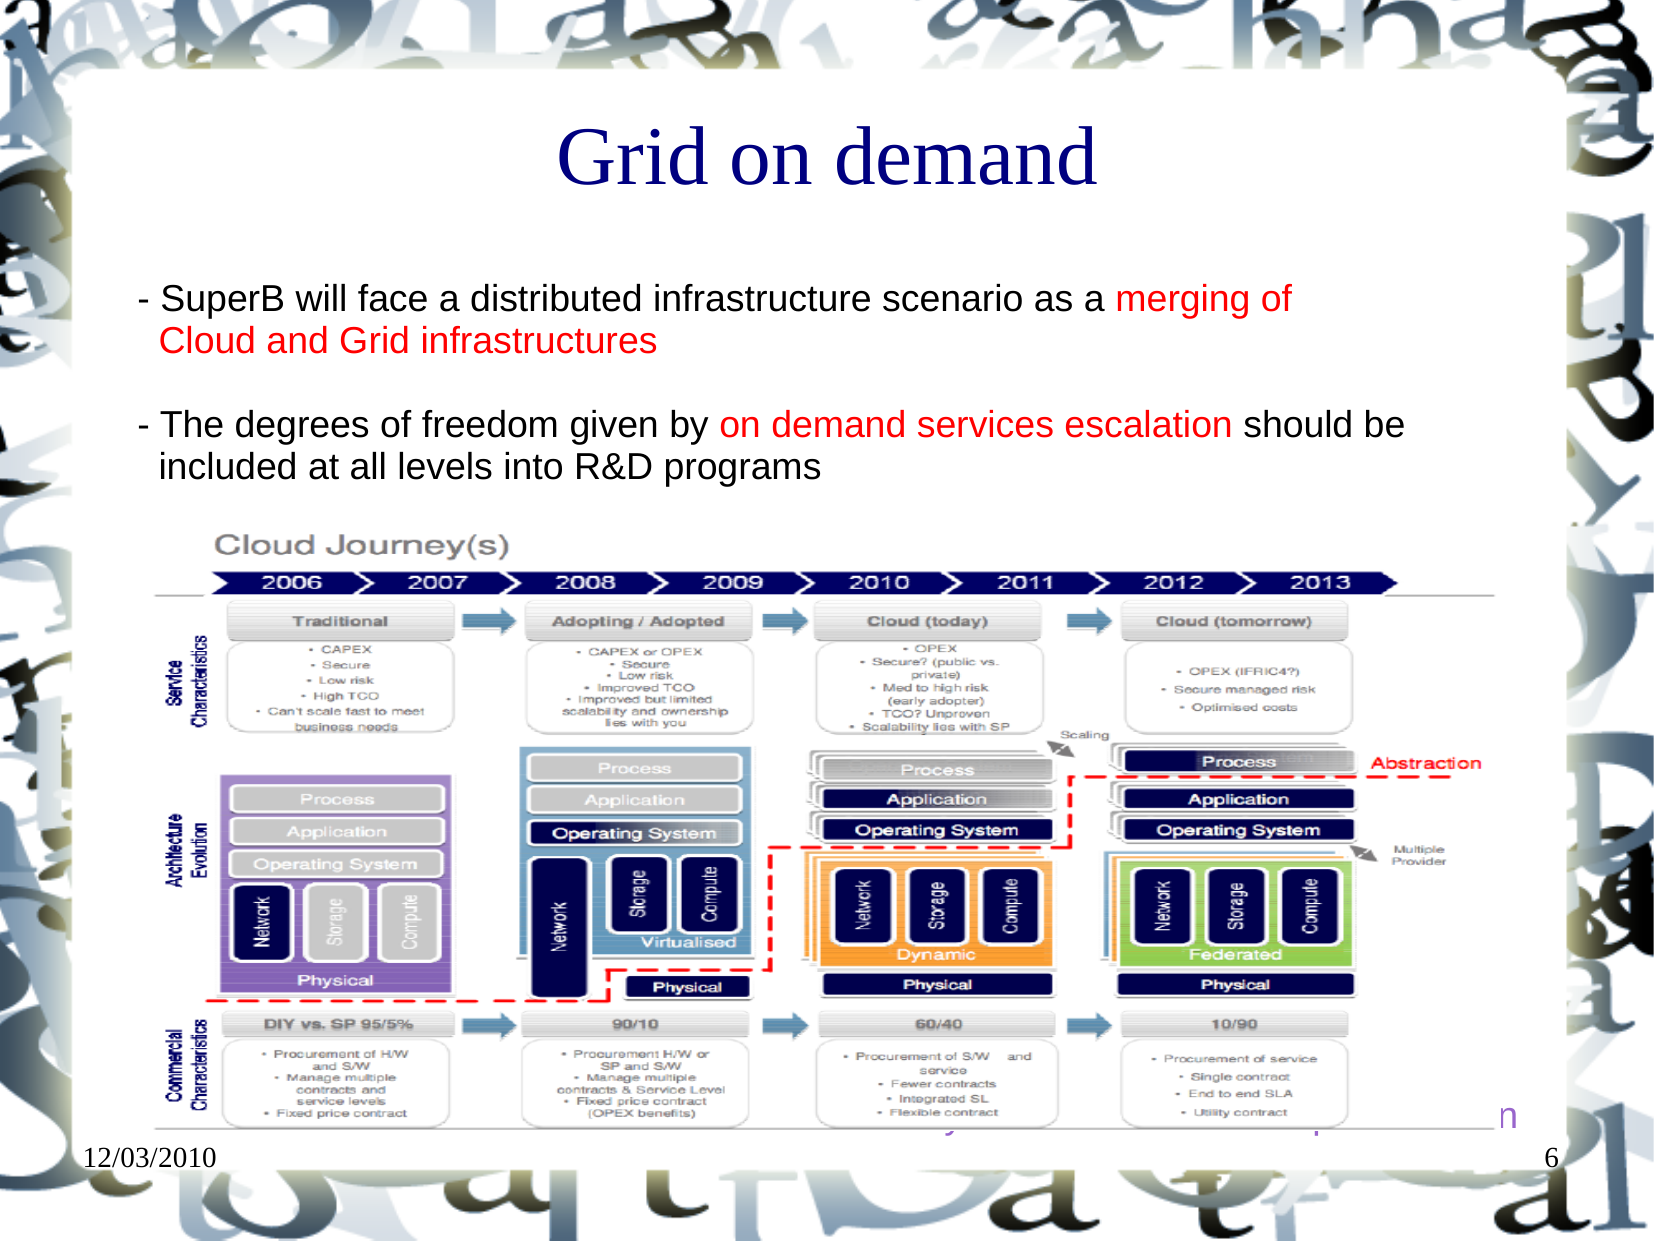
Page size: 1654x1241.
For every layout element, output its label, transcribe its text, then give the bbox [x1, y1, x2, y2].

text_box - SuperB will face a distributed infrastructure scenario as a merging of Cloud and Grid infrastructures - The degrees of freedom given by on demand services escalation should be included at all levels into R&D programs [122, 270, 1427, 496]
text_box Grid on demand [541, 102, 1112, 210]
text_box Summary slide from Salomoni presentation [788, 1087, 1538, 1145]
picture [0, 0, 1654, 1241]
